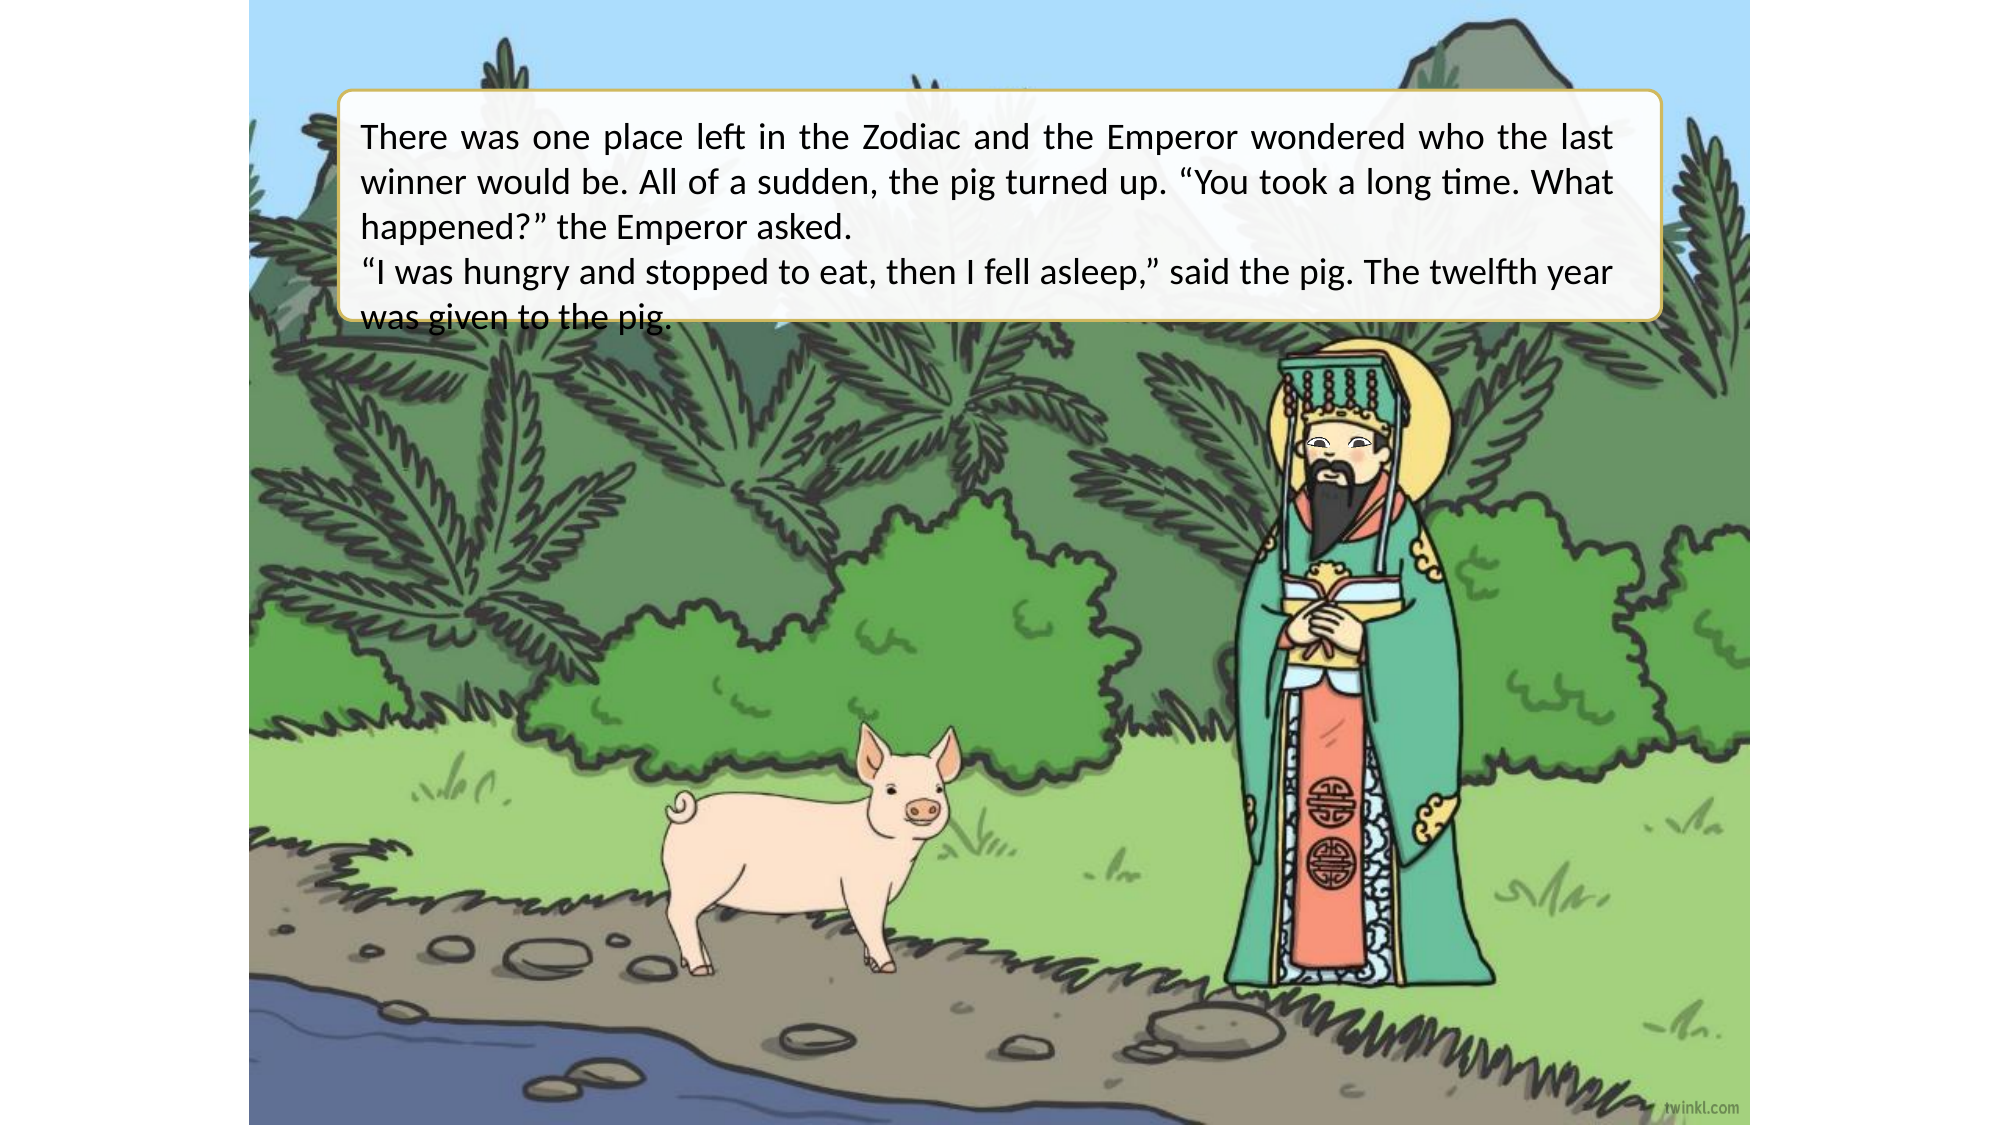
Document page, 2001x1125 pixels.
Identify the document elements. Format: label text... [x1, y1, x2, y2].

picture [249, 0, 1750, 1125]
text_box There was one place left in the Zodiac and the Emperor wondered who the last winner would be. All of a sudden, the pig turned up. “You took a long time. What happened?” the Emperor asked. “I was hungry and stopped to eat, then I fell asleep,” said the pig. The twelfth year was given to the pig. [338, 90, 1662, 321]
